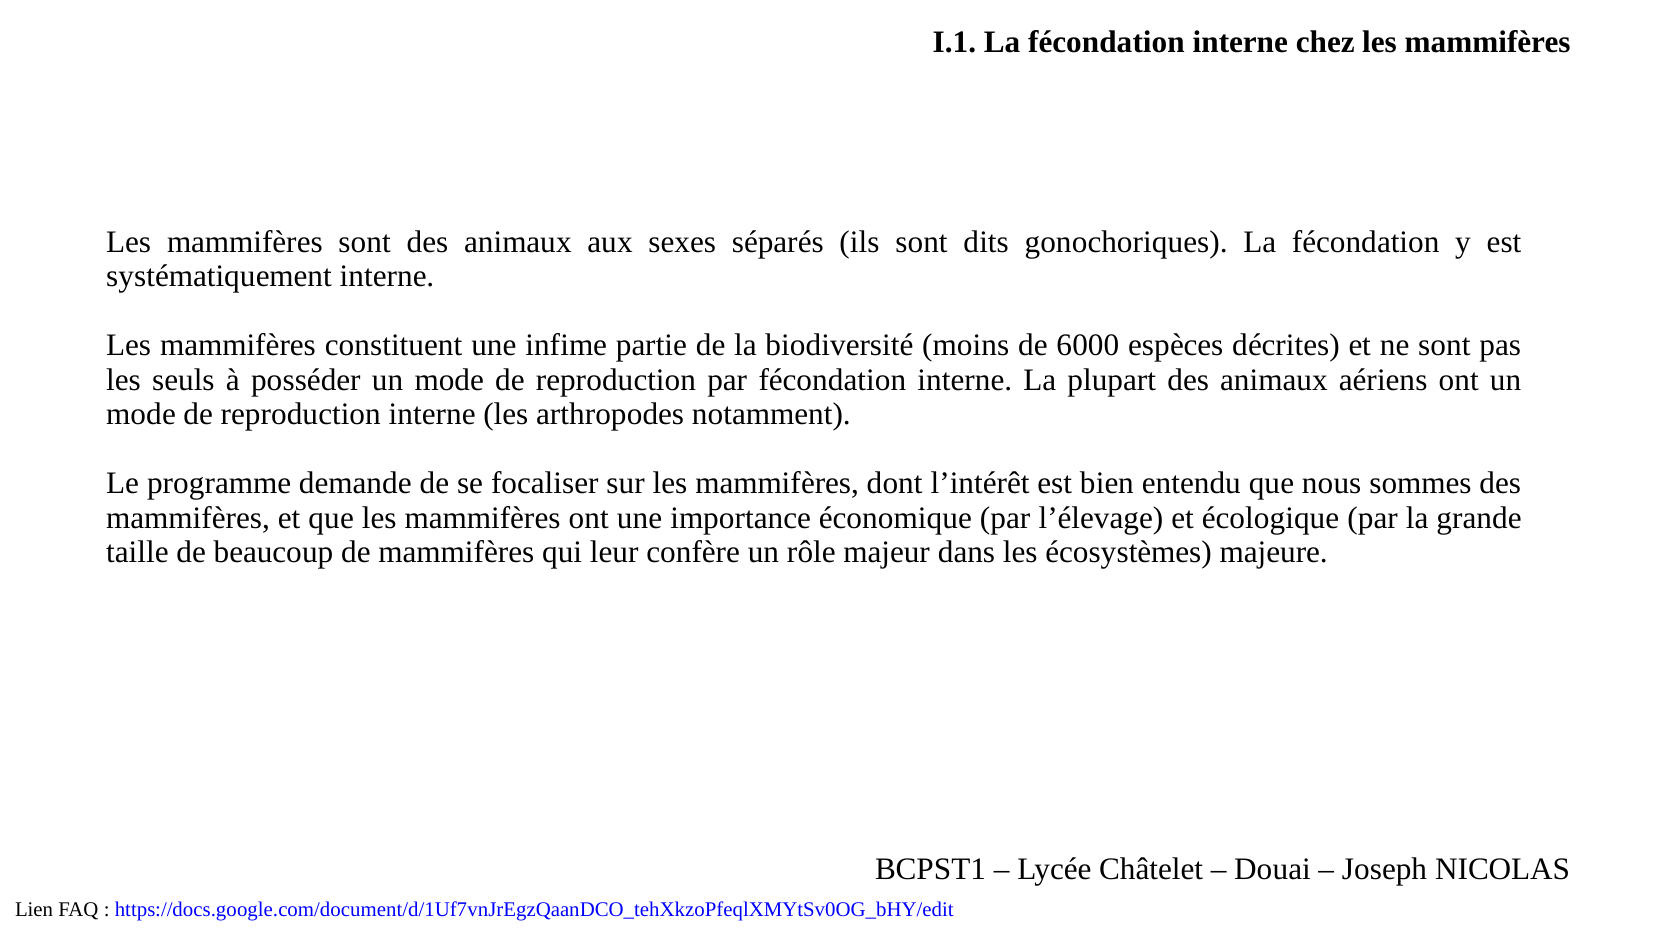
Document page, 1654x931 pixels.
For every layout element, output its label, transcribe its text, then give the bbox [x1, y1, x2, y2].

text_box I.1. La fécondation interne chez les mammifères [401, 5, 1572, 78]
text_box Les mammifères sont des animaux aux sexes séparés (ils sont dits gonochoriques). La fécondation y est systématiquement interne. Les mammifères constituent une infime partie de la biodiversité (moins de 6000 espèces décrites) et ne sont pas les seuls à posséder un mode de reproduction par fécondation interne. La plupart des animaux aériens ont un mode de reproduction interne (les arthropodes notamment). Le programme demande de se focaliser sur les mammifères, dont l’intérêt est bien entendu que nous sommes des mammifères, et que les mammifères ont une importance économique (par l’élevage) et écologique (par la grande taille de beaucoup de mammifères qui leur confère un rôle majeur dans les écosystèmes) majeure. [106, 224, 1524, 626]
text_box BCPST1 – Lycée Châtelet – Douai – Joseph NICOLAS [637, 832, 1571, 905]
text_box Lien FAQ : https://docs.google.com/document/d/1Uf7vnJrEgzQaanDCO_tehXkzoPfeqlXMYtSv0OG_bHY/edit [0, 897, 993, 931]
